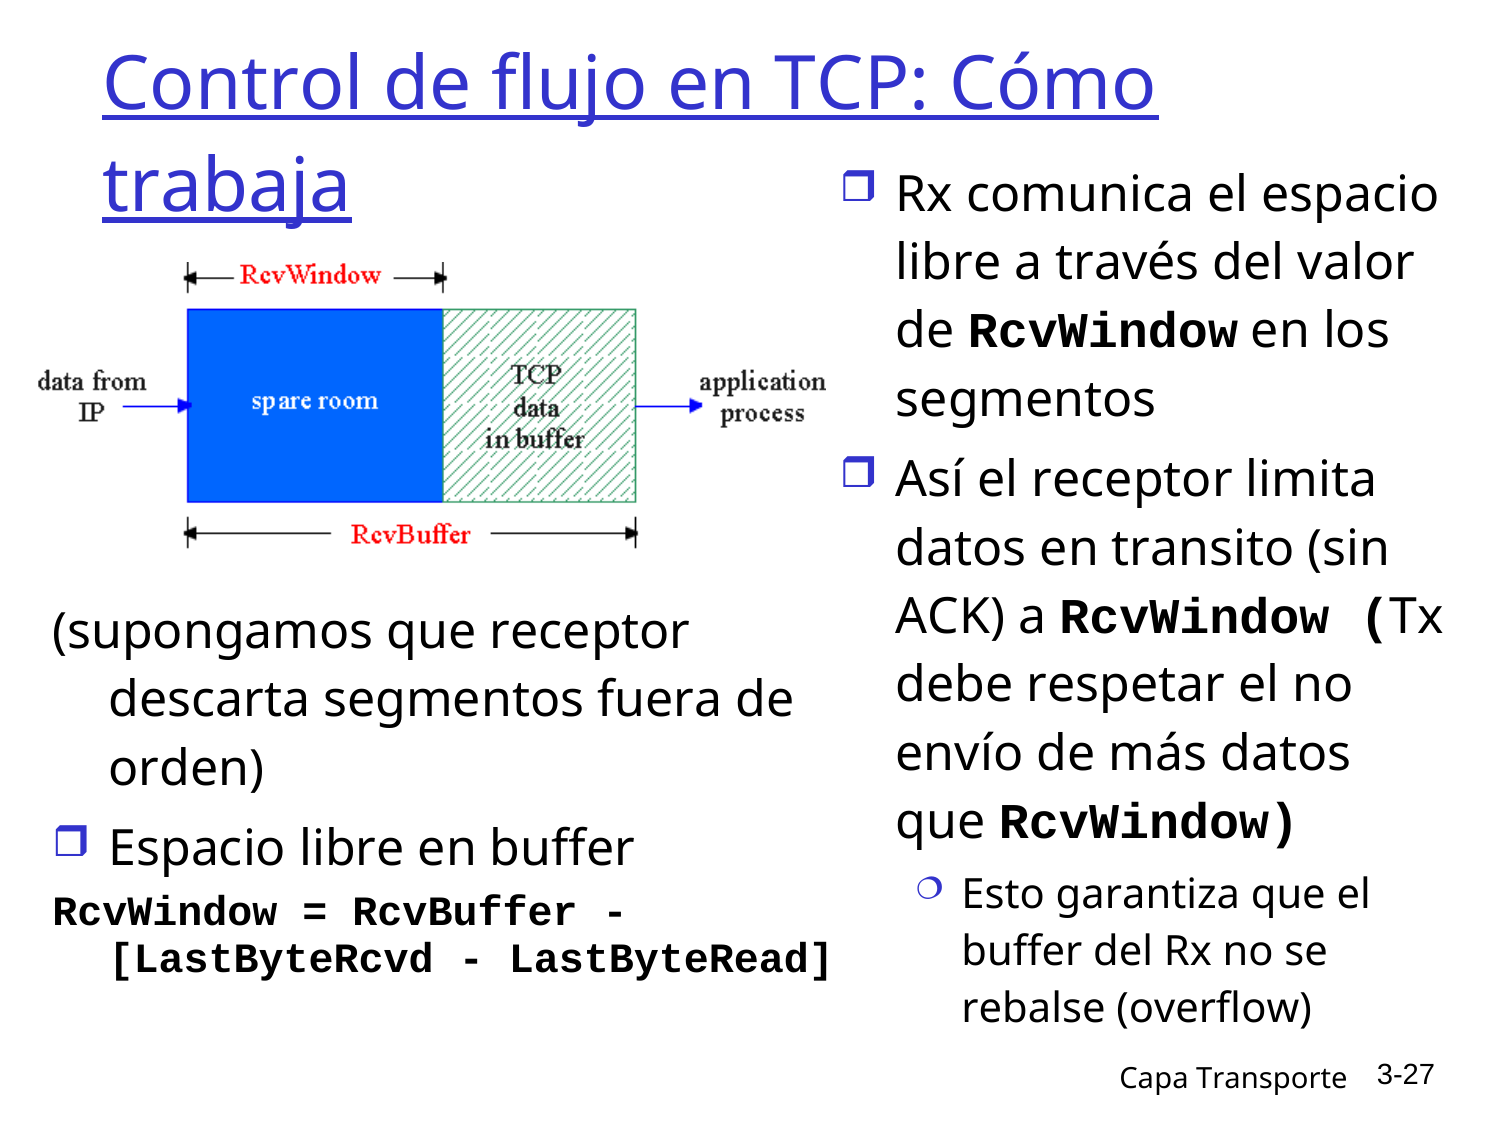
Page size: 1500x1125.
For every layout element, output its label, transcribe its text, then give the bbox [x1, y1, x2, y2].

picture [37, 262, 826, 550]
list Rx comunica el espacio libre a través del valor de RcvWindow en los segmentos Así el receptor limita datos en transito (sin ACK) a RcvWindow (Tx debe respetar el no envío de más datos que RcvWindow) Esto garantiza que el buffer del Rx no se rebalse (overflow) [824, 149, 1463, 1046]
list (supongamos que receptor descarta segmentos fuera de orden) Espacio libre en buffer RcvWindow = RcvBuffer -[LastByteRcvd - LastByteRead] [37, 587, 863, 1075]
title Control de flujo en TCP: Cómo trabaja [87, 36, 1363, 227]
